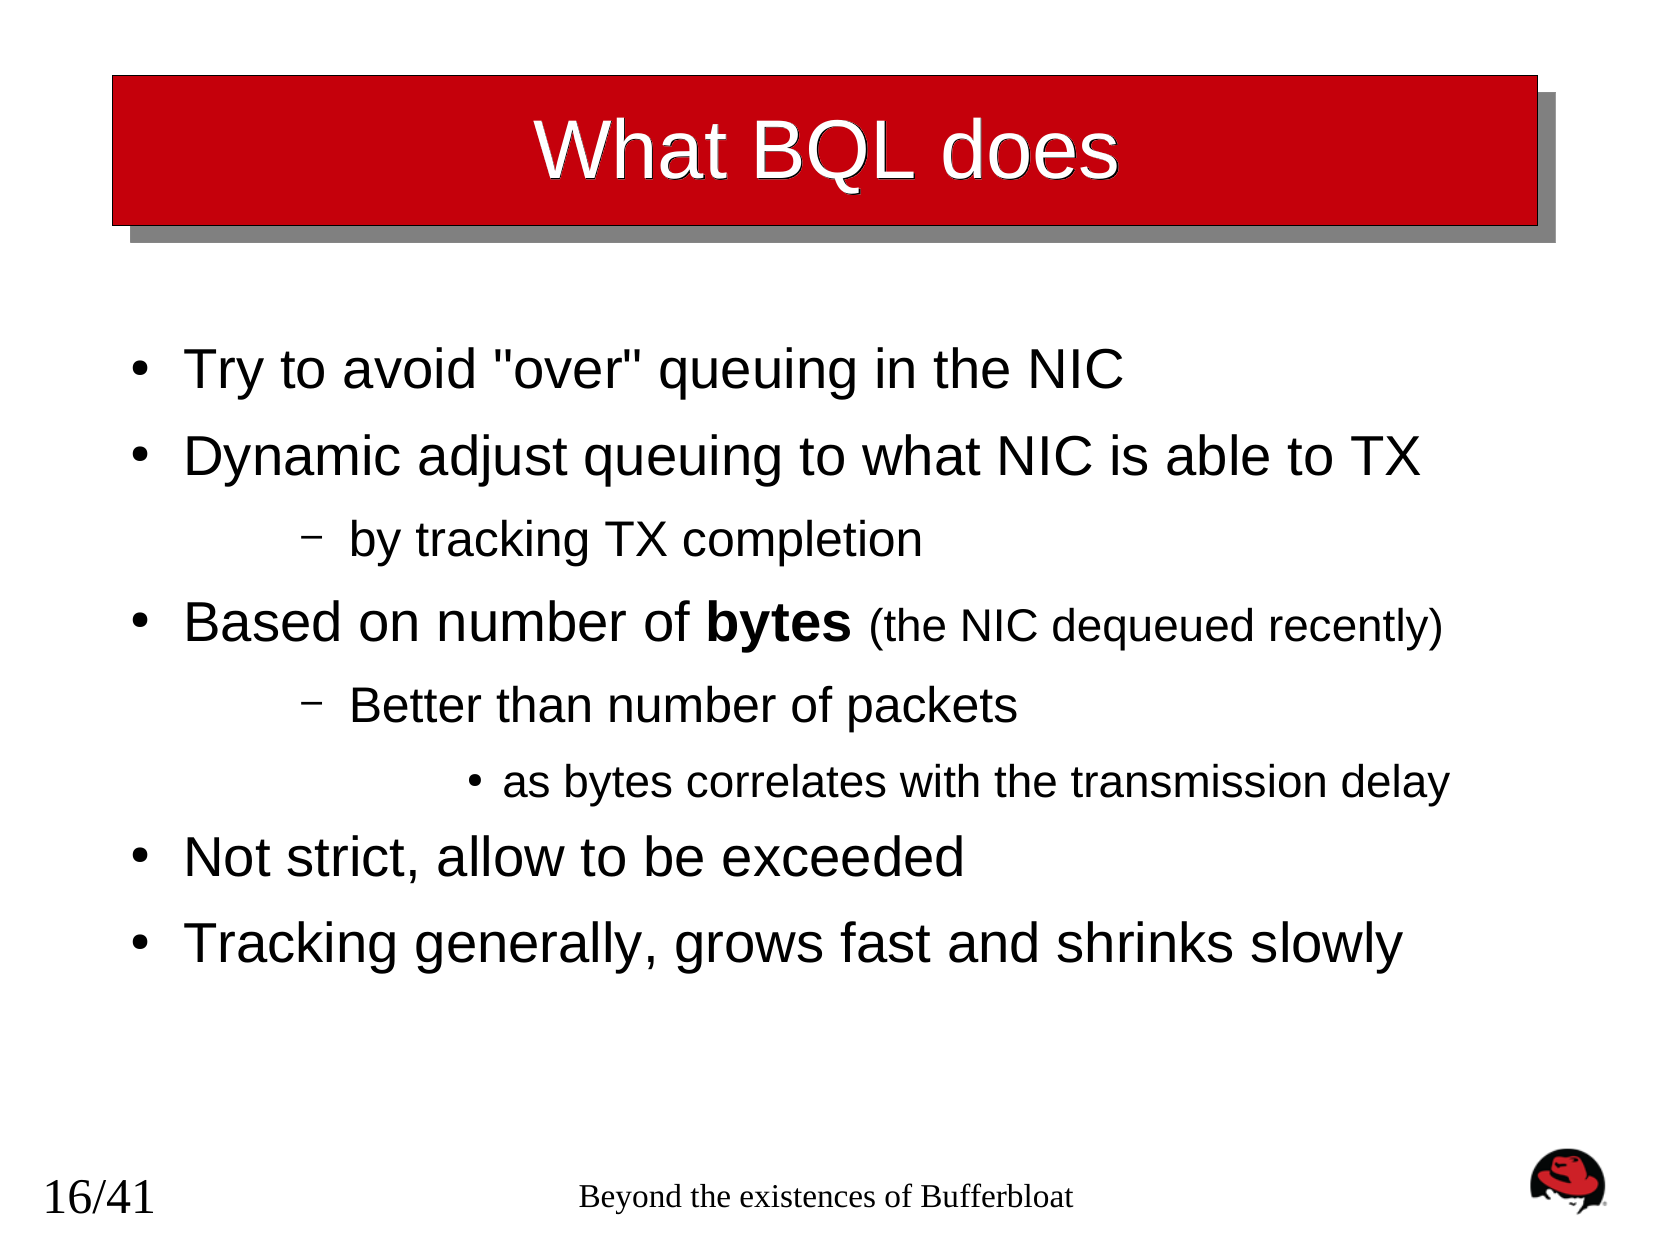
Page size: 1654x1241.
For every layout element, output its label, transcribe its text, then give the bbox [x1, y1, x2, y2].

title What BQL does [116, 46, 1538, 254]
list Try to avoid "over" queuing in the NIC Dynamic adjust queuing to what NIC is able to TX by tracking TX completion Based on number of bytes (the NIC dequeued recently) Better than number of packets as bytes correlates with the transmission delay Not strict, allow to be exceeded Tracking generally, grows fast and shrinks slowly [112, 337, 1538, 1126]
picture [1529, 1146, 1613, 1224]
